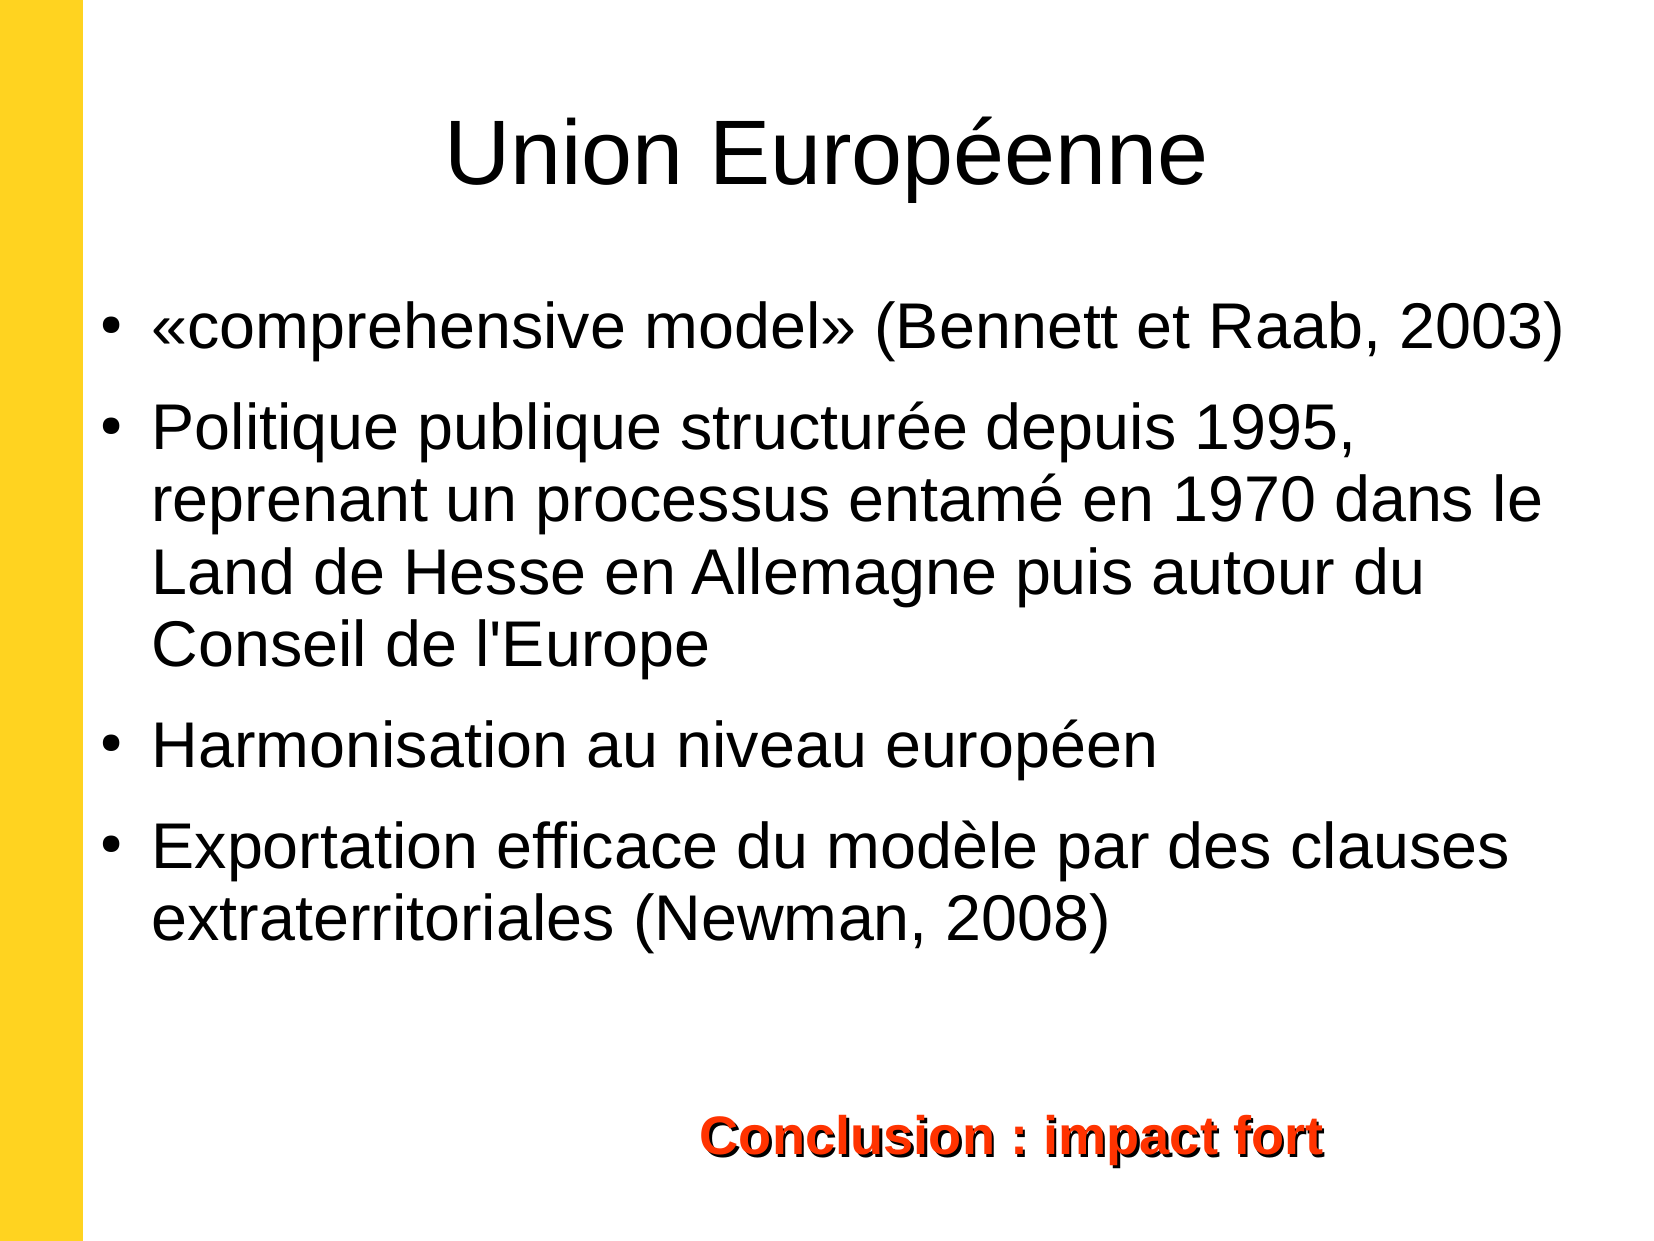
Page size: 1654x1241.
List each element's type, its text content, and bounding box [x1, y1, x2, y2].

title Union Européenne [83, 49, 1571, 257]
list «comprehensive model» (Bennett et Raab, 2003) Politique publique structurée depuis 1995, reprenant un processus entamé en 1970 dans le Land de Hesse en Allemagne puis autour du Conseil de l'Europe Harmonisation au niveau européen Exportation efficace du modèle par des clauses extraterritoriales (Newman, 2008) [83, 290, 1571, 1010]
text_box Conclusion : impact fort [685, 1098, 1619, 1174]
text_box [0, 0, 83, 1241]
